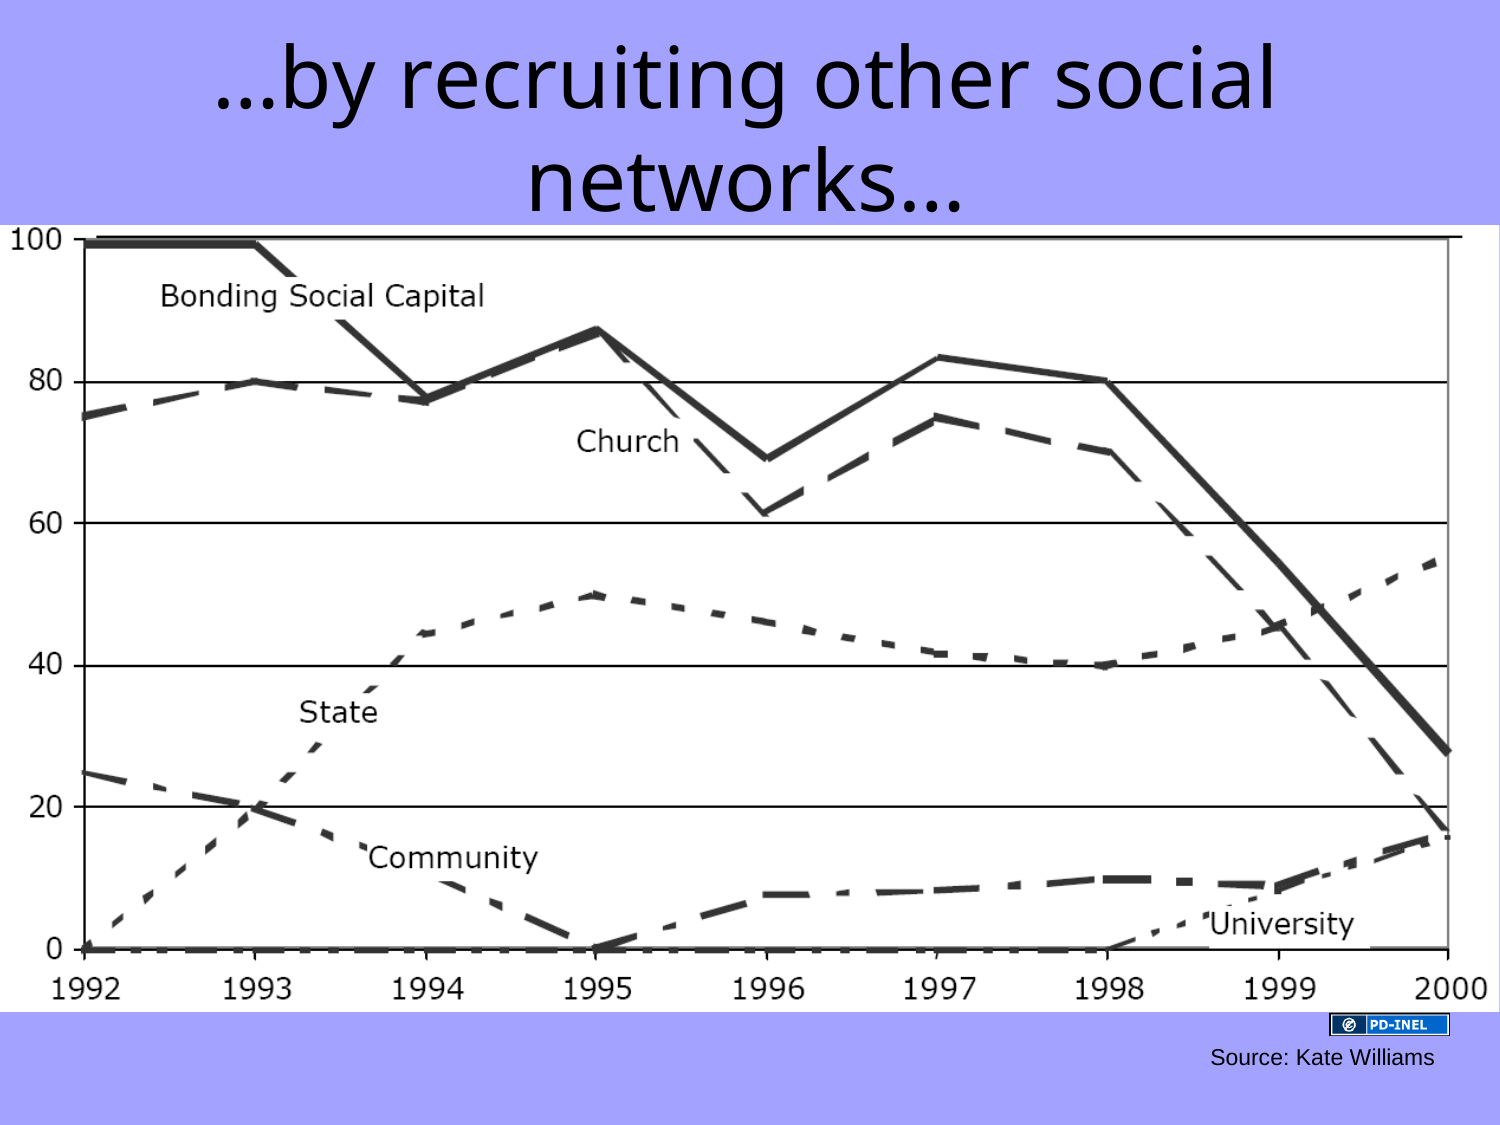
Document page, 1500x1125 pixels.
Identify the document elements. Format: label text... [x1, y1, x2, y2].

title …by recruiting other social networks… [3, 16, 1489, 224]
picture [0, 224, 1500, 1036]
text_box Source: Kate Williams [1175, 1037, 1450, 1075]
